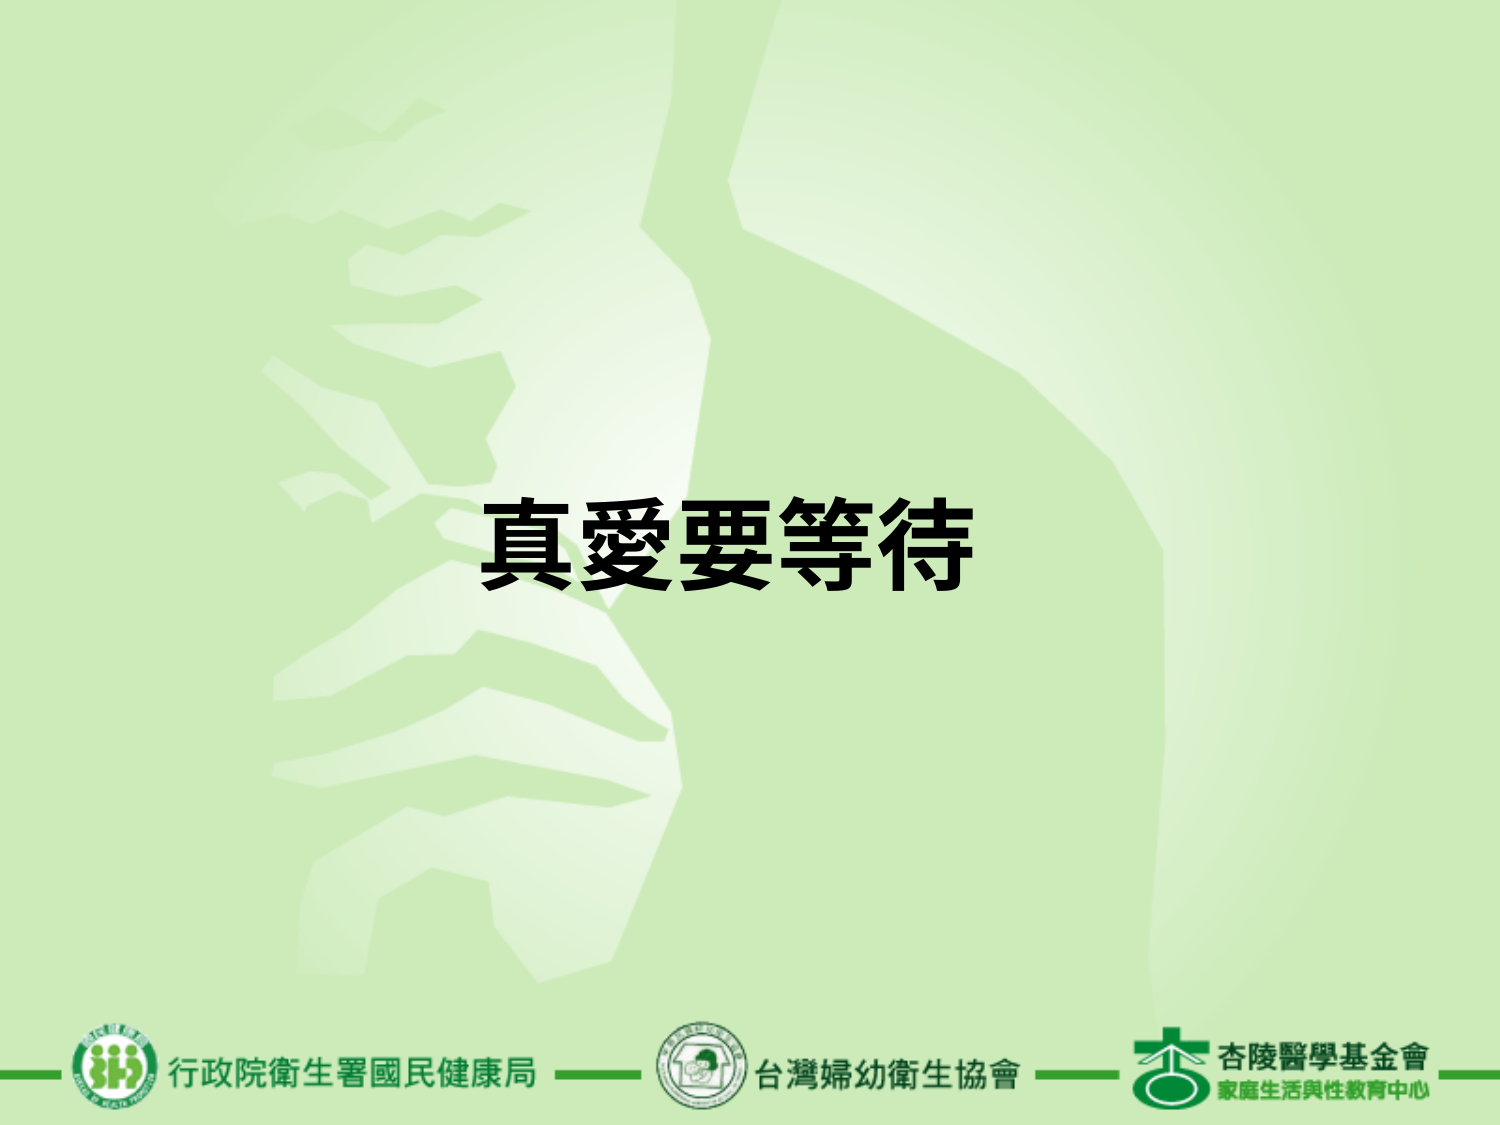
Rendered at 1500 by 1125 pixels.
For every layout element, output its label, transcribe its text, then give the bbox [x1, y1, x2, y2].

text_box 真愛要等待 [461, 474, 992, 610]
picture [0, 0, 1500, 1125]
